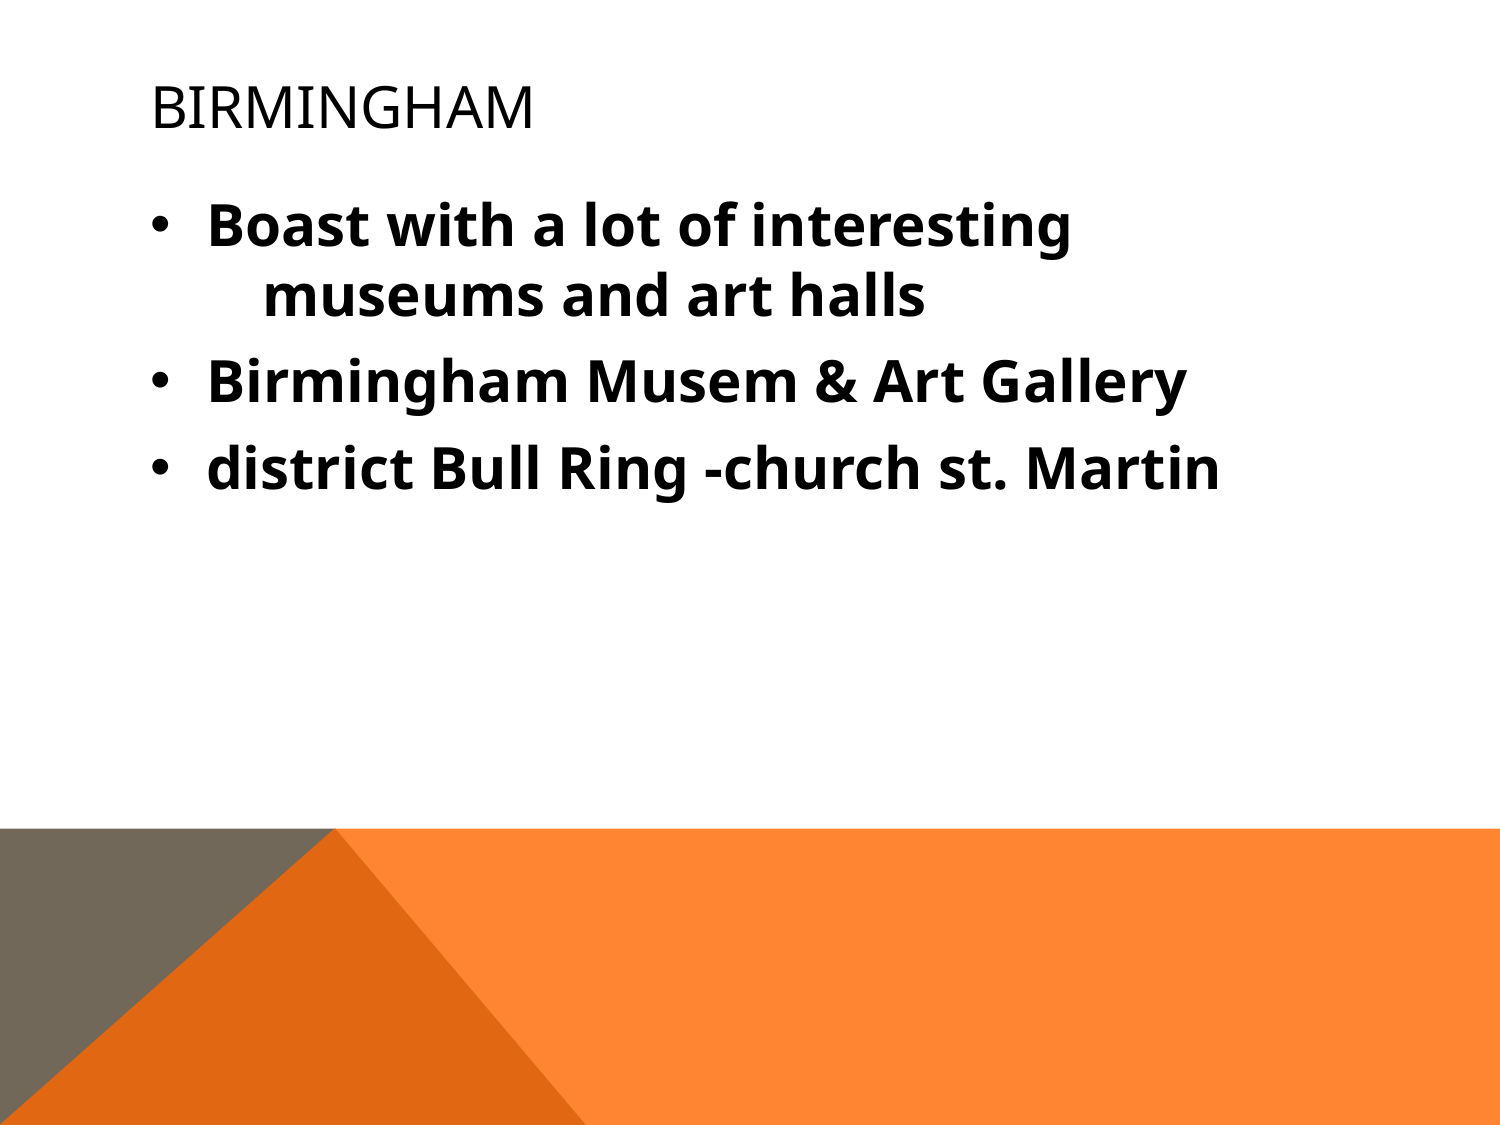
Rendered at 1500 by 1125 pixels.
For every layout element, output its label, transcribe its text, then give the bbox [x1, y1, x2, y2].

title Birmingham [135, 60, 1369, 150]
list Boast with a lot of interesting museums and art halls Birmingham Musem & Art Gallery district Bull Ring -church st. Martin [135, 180, 1369, 768]
